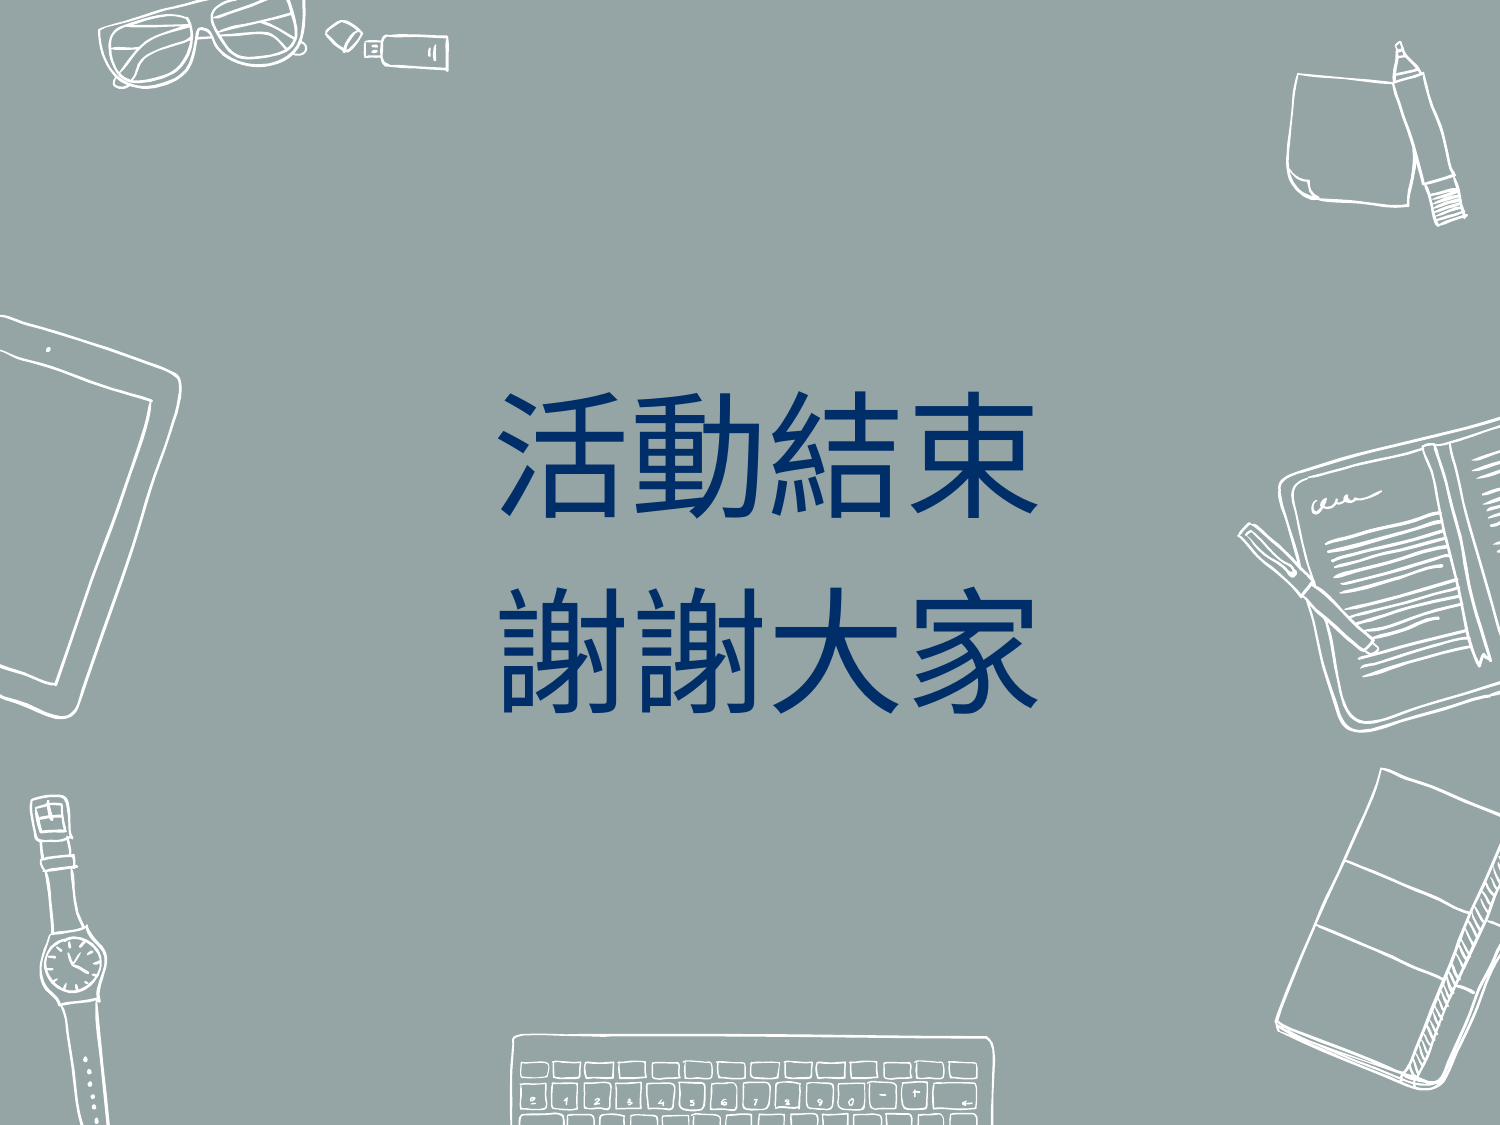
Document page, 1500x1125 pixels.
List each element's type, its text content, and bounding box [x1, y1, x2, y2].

text_box 活動結束 謝謝大家 [135, 444, 1400, 763]
